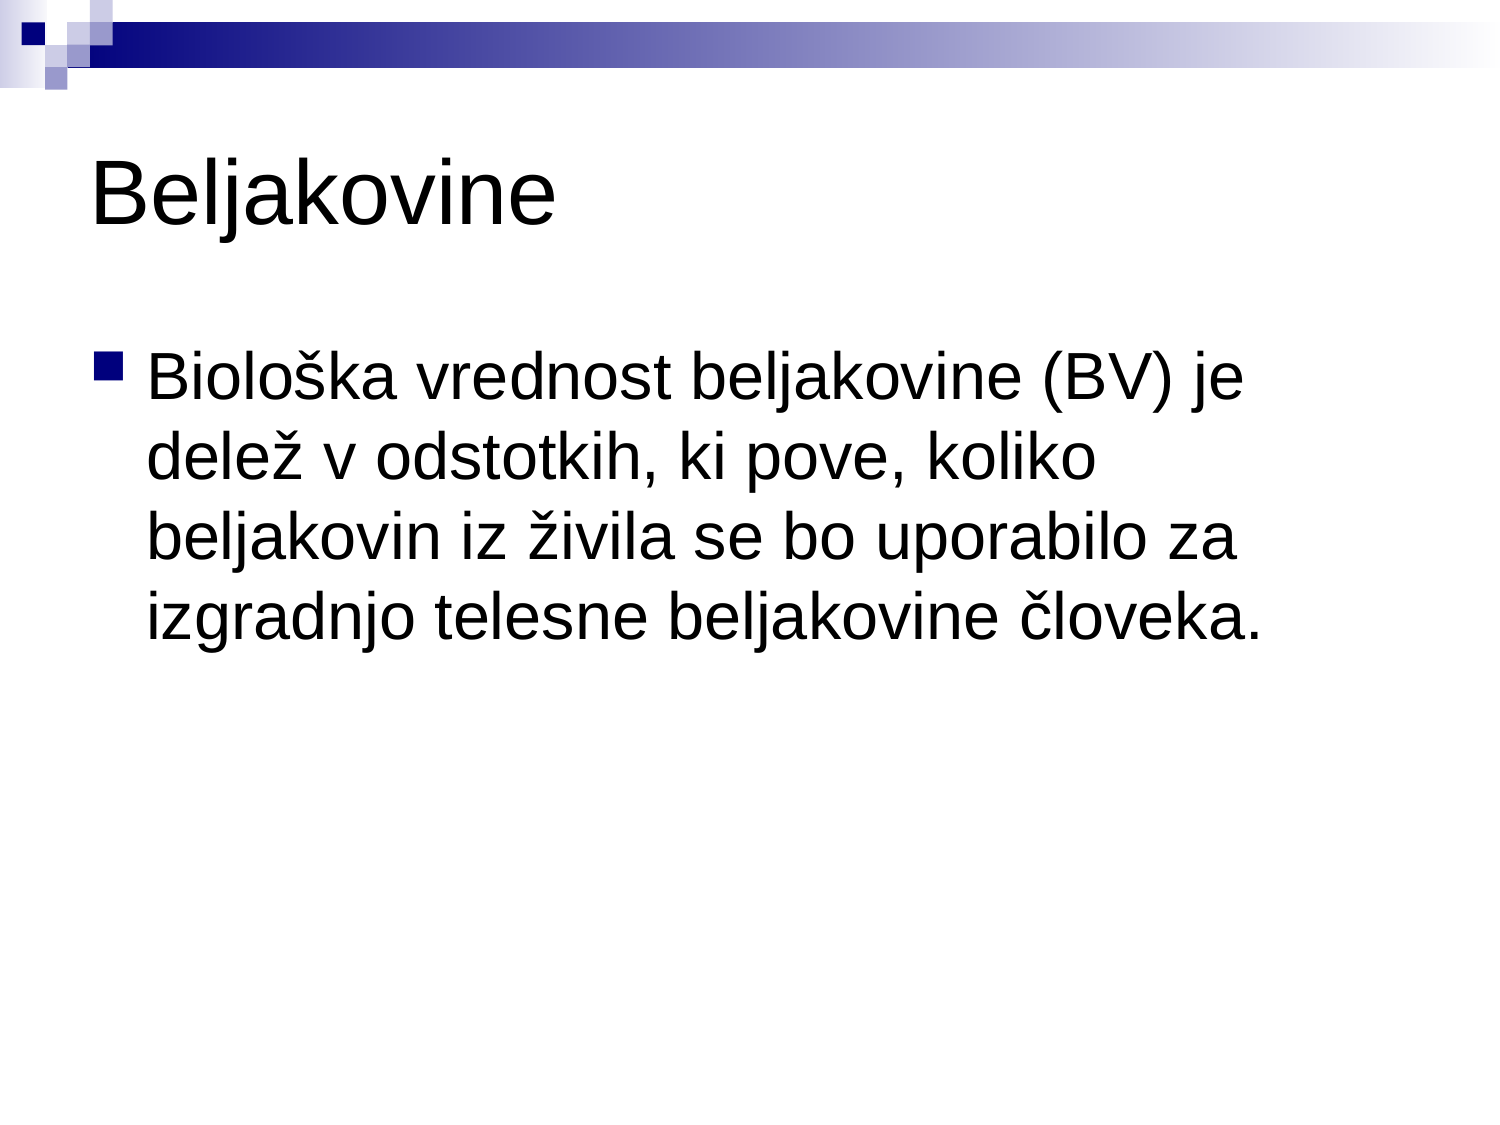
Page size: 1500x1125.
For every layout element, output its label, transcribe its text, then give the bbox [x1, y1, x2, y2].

title Beljakovine [75, 75, 1426, 301]
list Biološka vrednost beljakovine (BV) je delež v odstotkih, ki pove, koliko beljakovin iz živila se bo uporabilo za izgradnjo telesne beljakovine človeka. [75, 324, 1426, 963]
